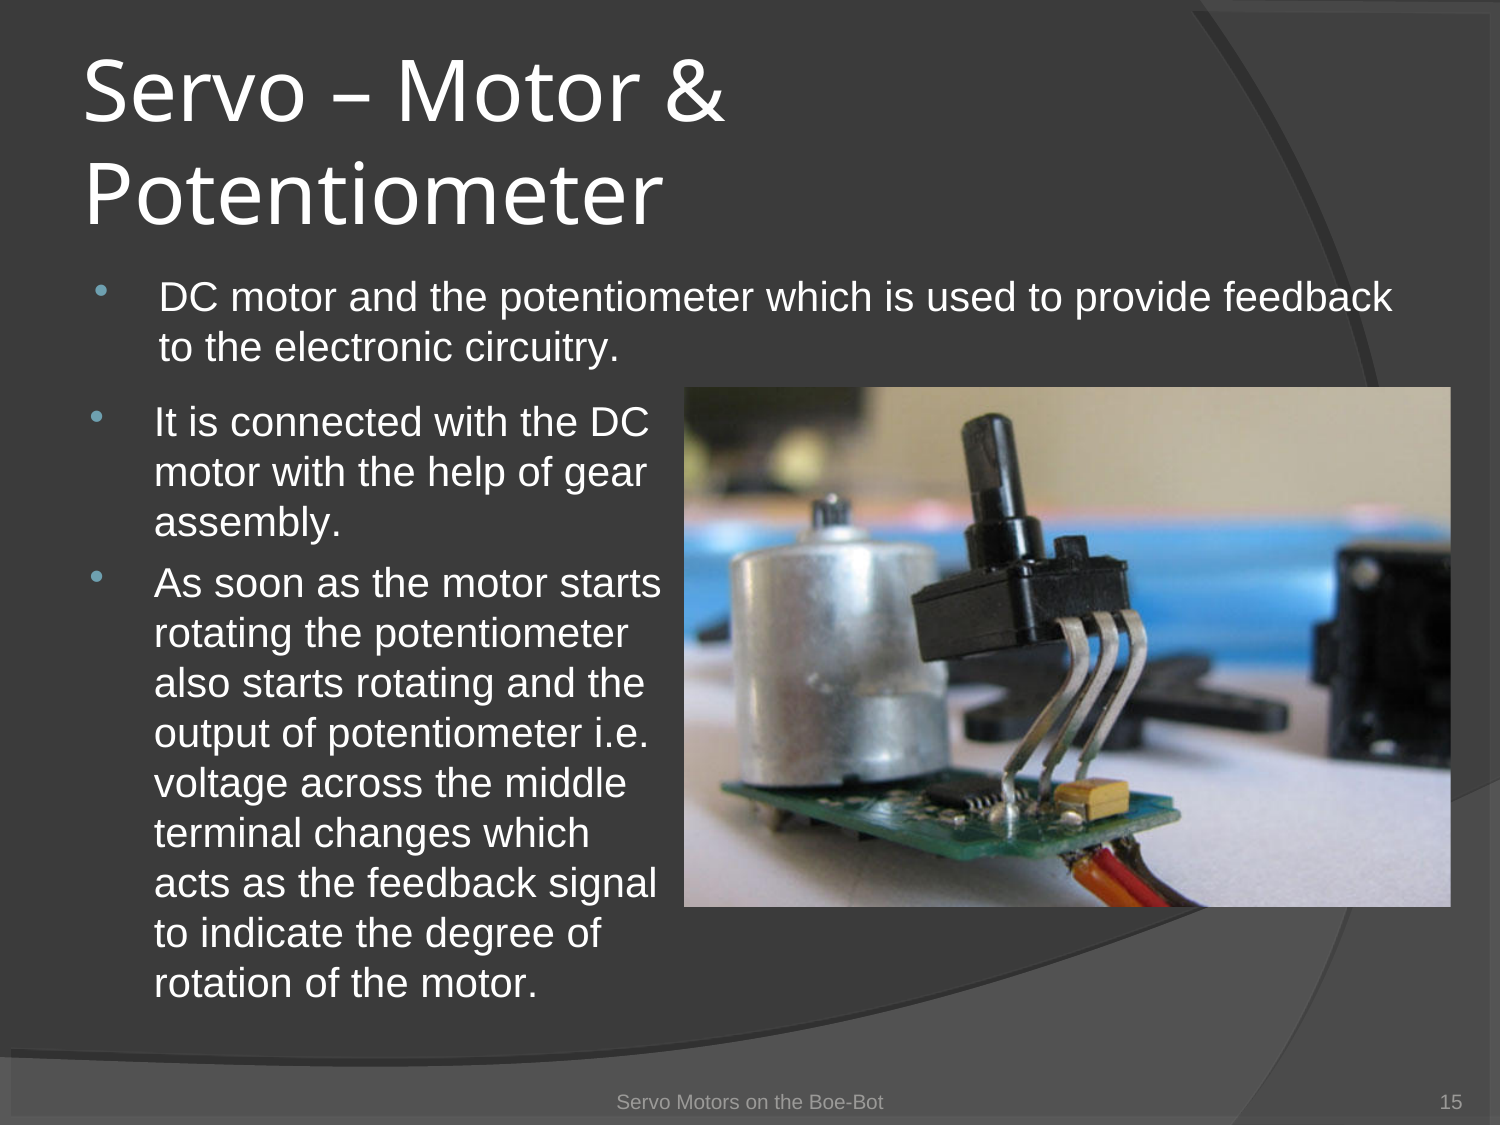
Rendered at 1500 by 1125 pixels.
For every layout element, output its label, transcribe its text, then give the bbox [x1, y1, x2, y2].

text_box <number> [1337, 1053, 1463, 1114]
text_box Servo Motors on the Boe-Bot [512, 1053, 988, 1114]
list DC motor and the potentiometer which is used to provide feedback to the electronic circuitry. [75, 262, 1416, 387]
text_box It is connected with the DC motor with the help of gear assembly. As soon as the motor starts rotating the potentiometer also starts rotating and the output of potentiometer i.e. voltage across the middle terminal changes which acts as the feedback signal to indicate the degree of rotation of the motor. [70, 387, 688, 1038]
title Servo – Motor & Potentiometer [74, 45, 1300, 233]
picture [688, 387, 1451, 907]
